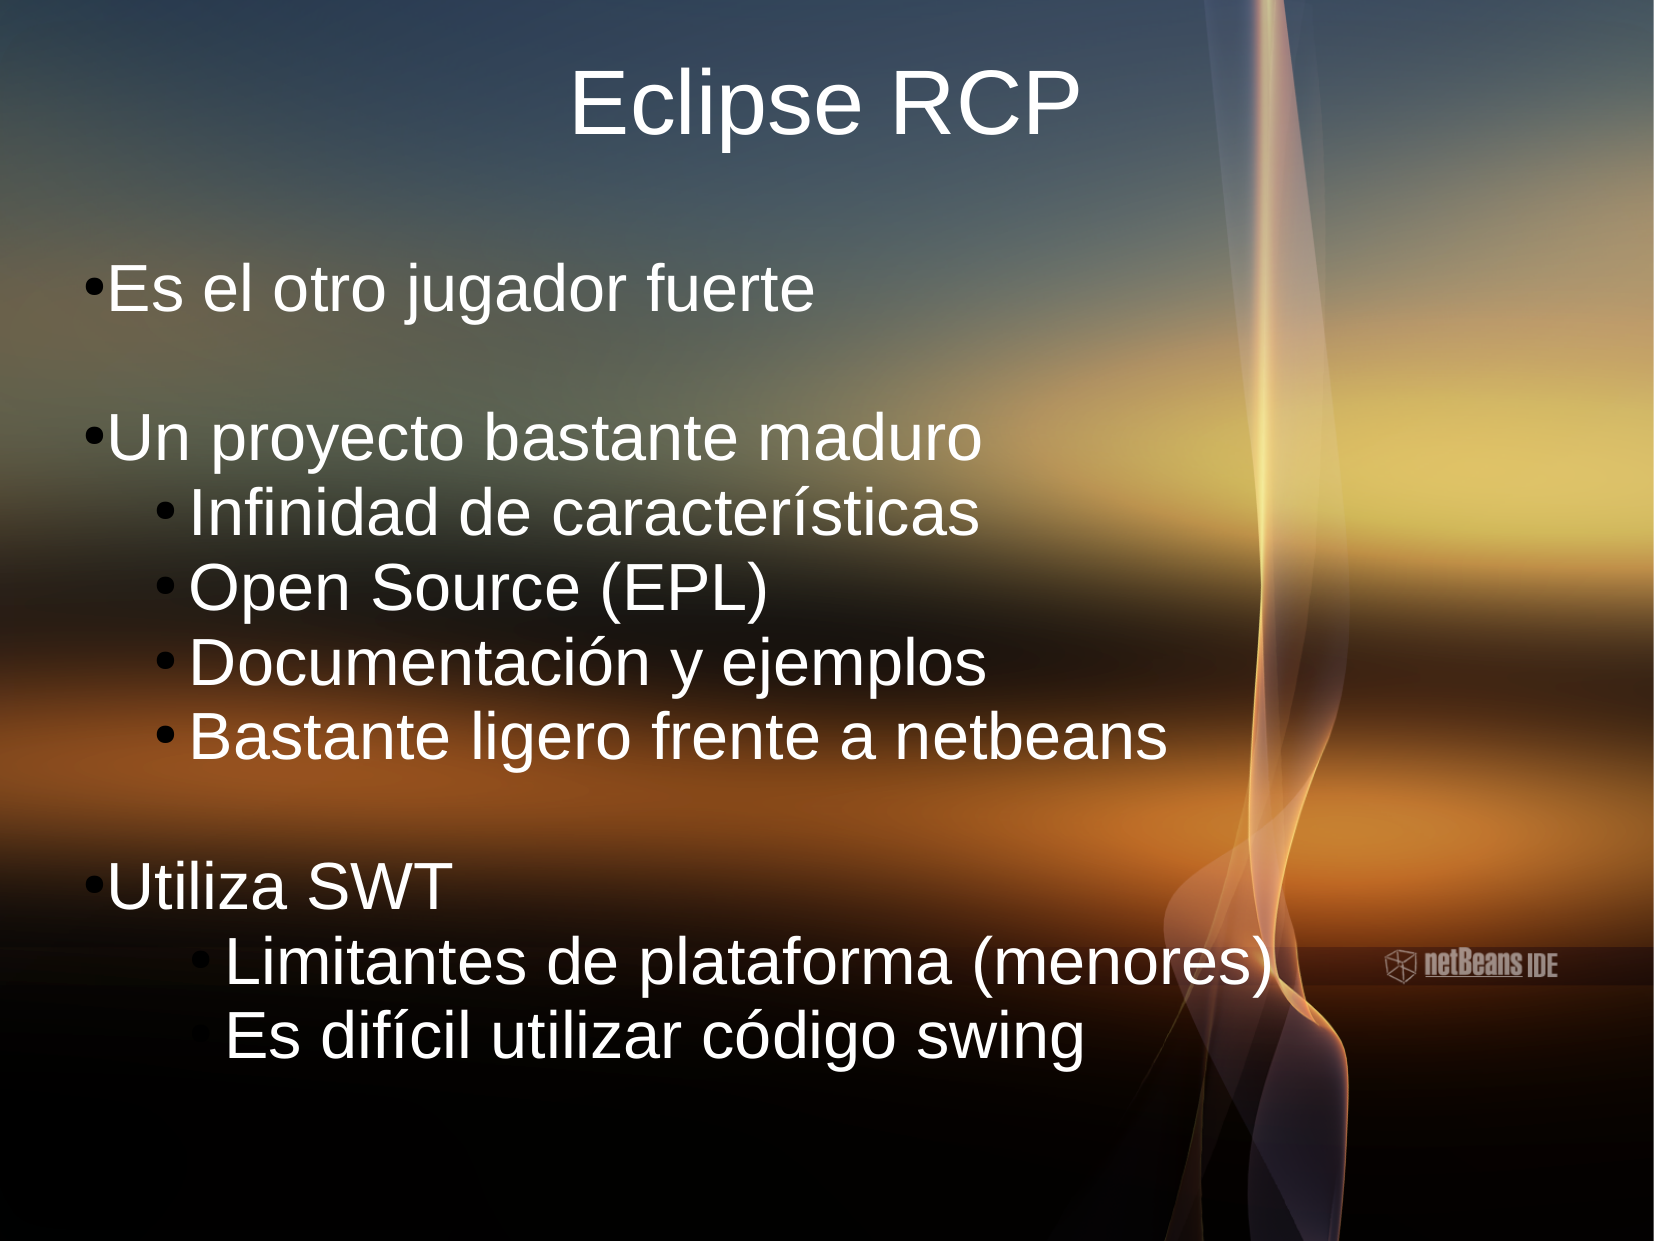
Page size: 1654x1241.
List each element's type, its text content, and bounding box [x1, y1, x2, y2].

subtitle Es el otro jugador fuerte Un proyecto bastante maduro Infinidad de características Open Source (EPL) Documentación y ejemplos Bastante ligero frente a netbeans Utiliza SWT Limitantes de plataforma (menores) Es difícil utilizar código swing [82, 250, 1571, 1149]
picture [0, 0, 1654, 1241]
title Eclipse RCP [82, 50, 1571, 250]
